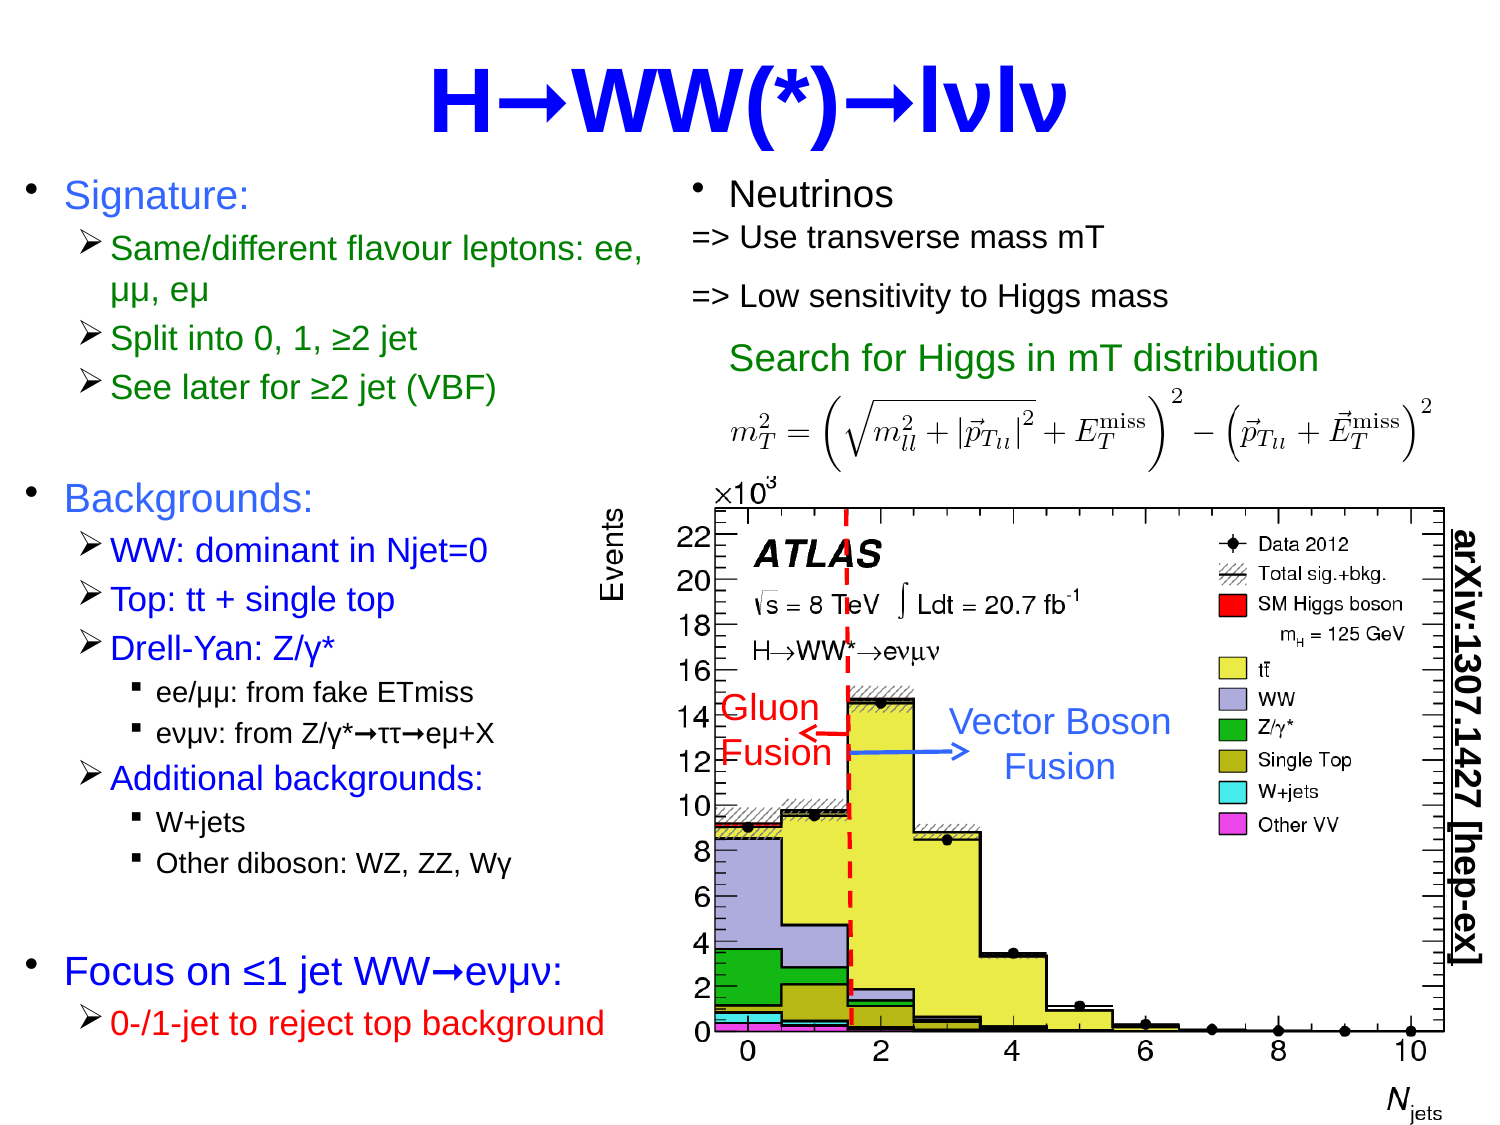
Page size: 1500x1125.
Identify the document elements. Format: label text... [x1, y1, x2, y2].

list Signature: Same/different flavour leptons: ee, μμ, eμ Split into 0, 1, ≥2 jet See later for ≥2 jet (VBF) Backgrounds: WW: dominant in Njet=0 Top: tt + single top Drell-Yan: Z/γ* ee/μμ: from fake ETmiss eνμν: from Z/γ*➞ττ➞eμ+X Additional backgrounds: W+jets Other diboson: WZ, ZZ, Wγ Focus on ≤1 jet WW➞eνμν: 0-/1-jet to reject top background [9, 161, 678, 1060]
text_box Vector Boson Fusion [933, 689, 1188, 795]
list Νeutrinos => Use transverse mass mT => Low sensitivity to Higgs mass Search for Higgs in mT distribution [676, 161, 1487, 390]
title H➞WW(*)➞lνlν [75, 23, 1425, 161]
picture [567, 379, 1490, 1125]
text_box arXiv:1307.1427 [hep-ex] [1440, 514, 1500, 1014]
text_box Gluon Fusion [705, 675, 853, 781]
